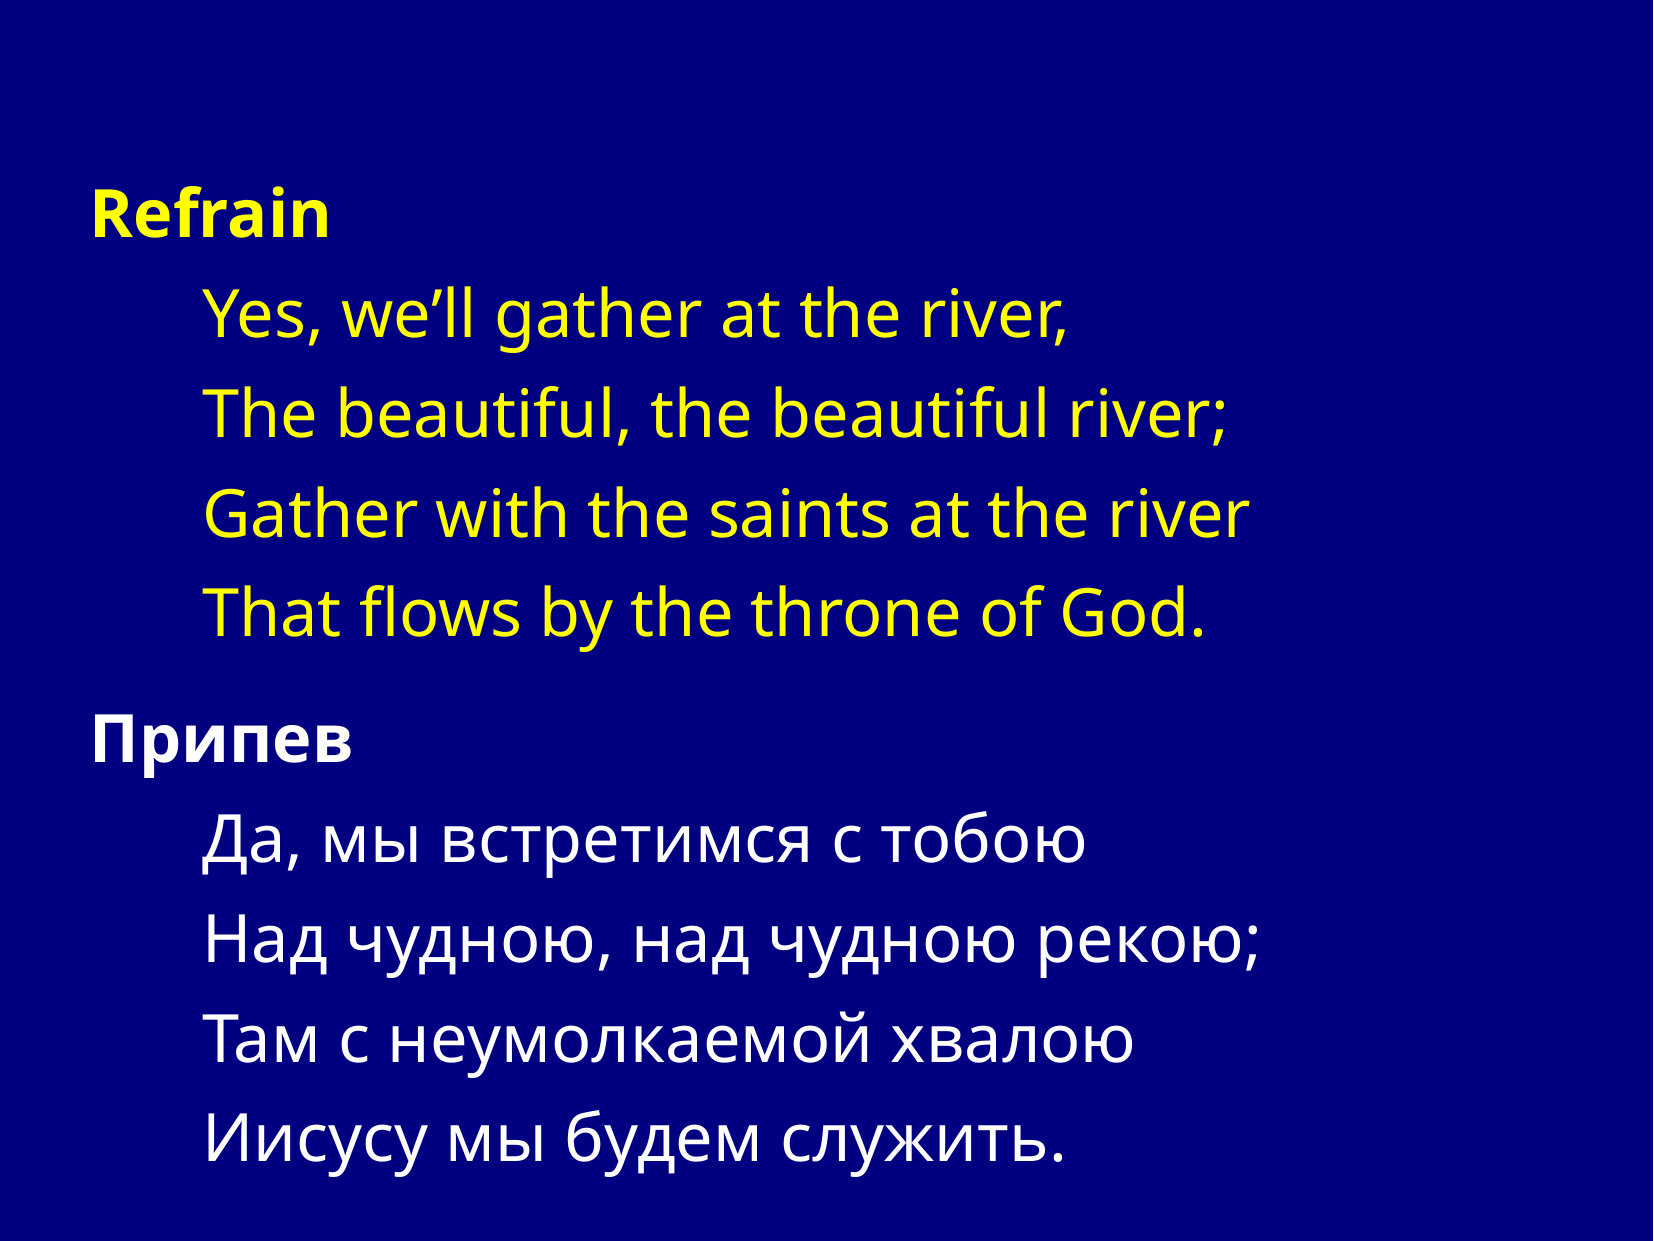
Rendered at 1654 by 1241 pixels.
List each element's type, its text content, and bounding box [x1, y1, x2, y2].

text_box Refrain Yes, we’ll gather at the river, The beautiful, the beautiful river; Gather with the saints at the river That flows by the throne of God. [75, 150, 1576, 638]
text_box Припев Да, мы встретимся с тобою Над чудною, над чудною рекою; Там с неумолкаемой хвалою Иисусу мы будем служить. [75, 675, 1576, 1163]
